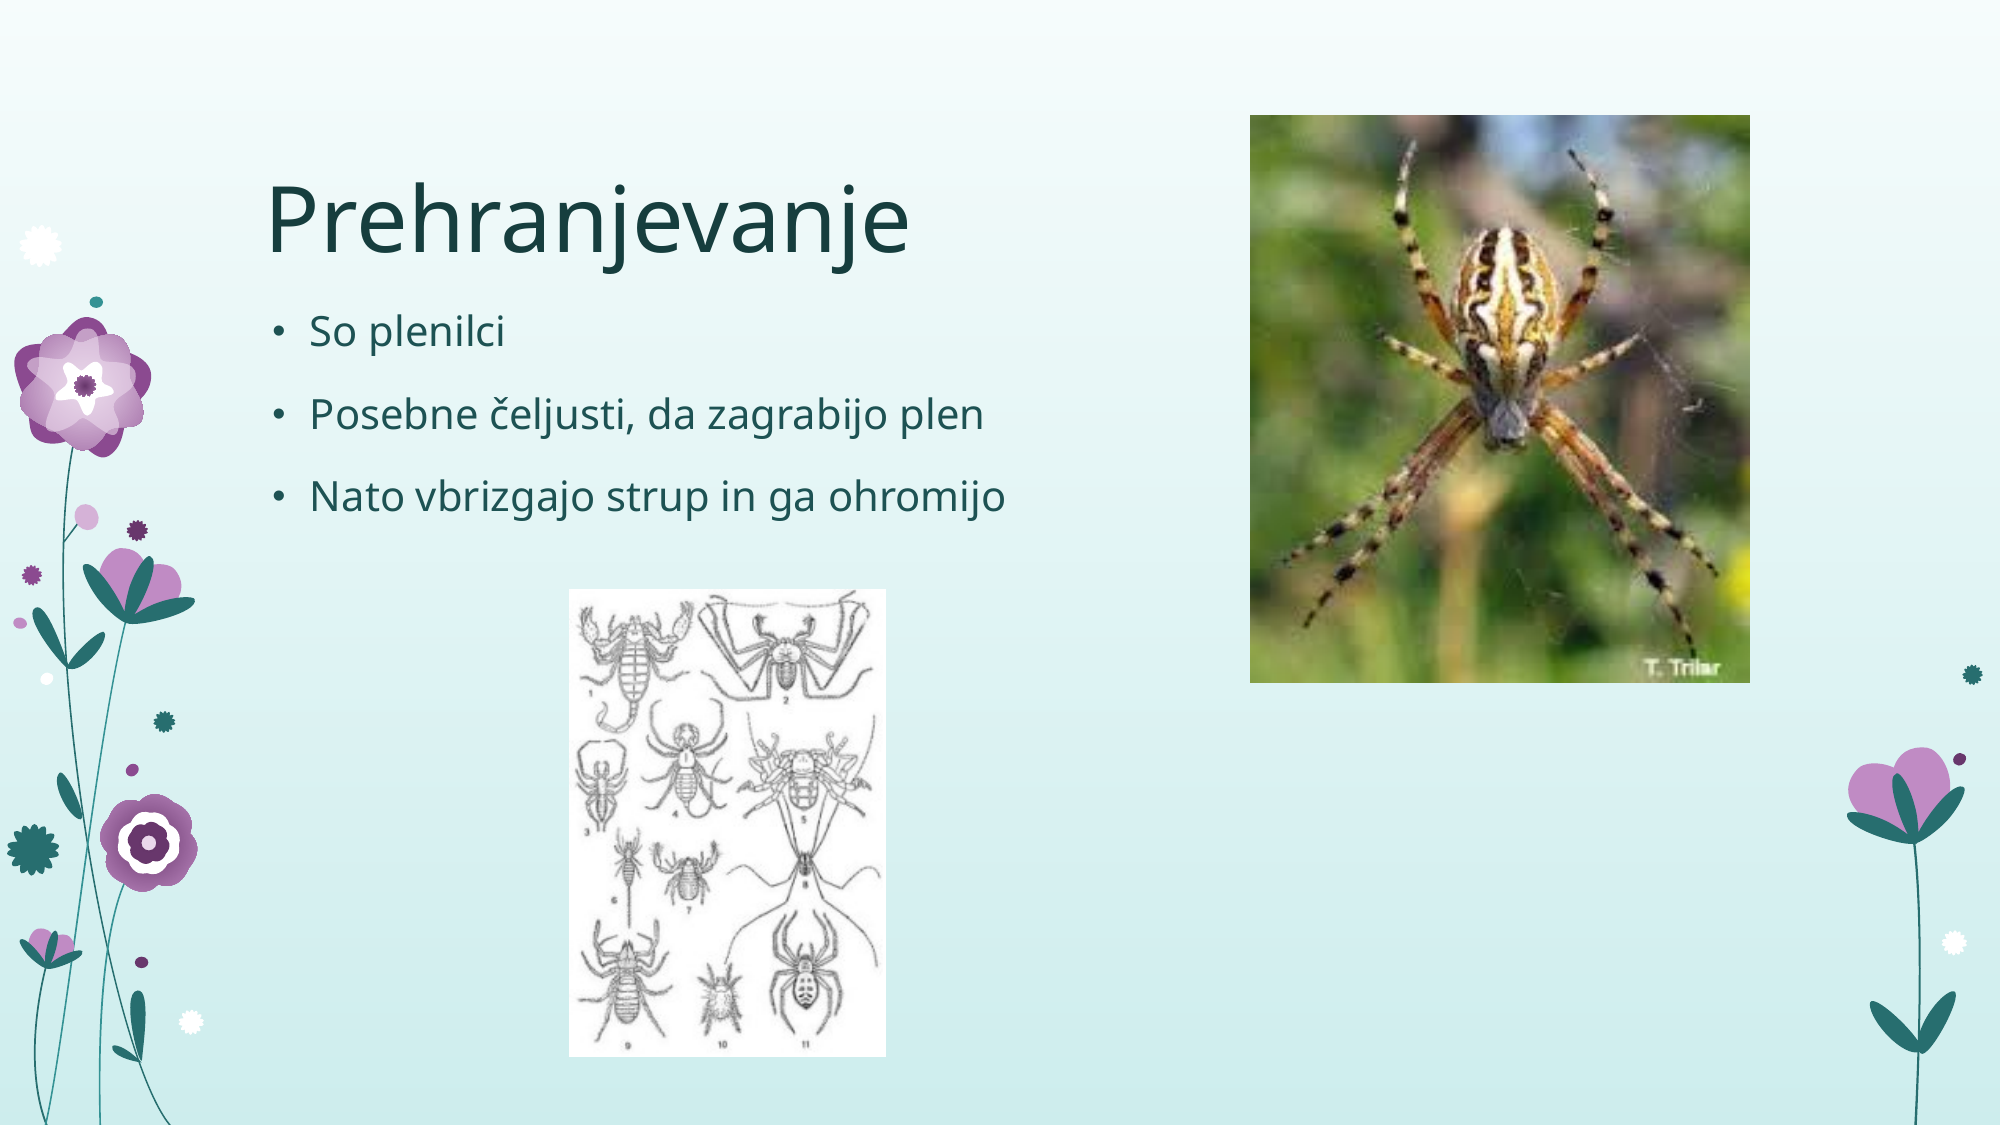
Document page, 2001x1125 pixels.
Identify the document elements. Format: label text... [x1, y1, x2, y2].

list So plenilci Posebne čeljusti, da zagrabijo plen Nato vbrizgajo strup in ga ohromijo [249, 303, 1750, 979]
title Prehranjevanje [249, 92, 1750, 281]
picture [569, 589, 886, 1057]
picture [1250, 115, 1750, 683]
